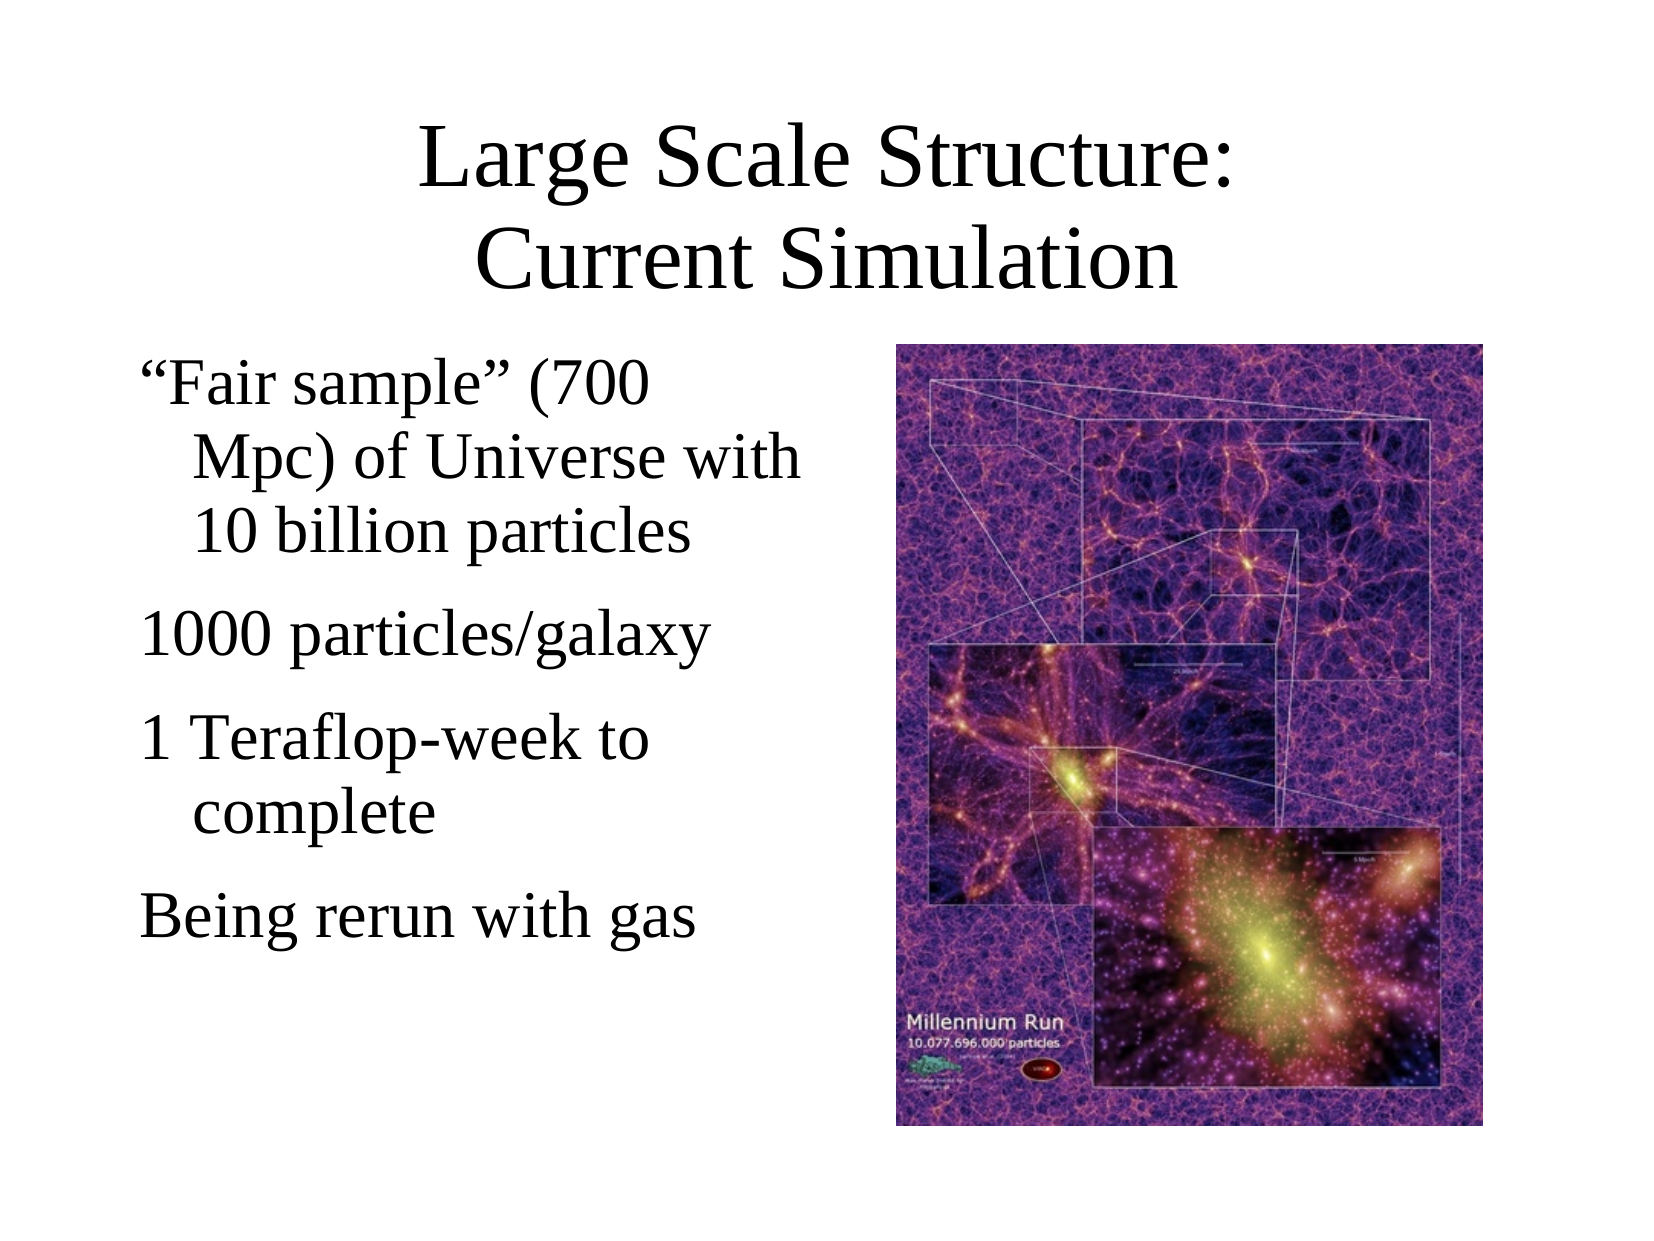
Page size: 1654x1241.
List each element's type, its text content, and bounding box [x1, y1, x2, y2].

picture [896, 344, 1483, 1126]
list “Fair sample” (700 Mpc) of Universe with 10 billion particles 1000 particles/galaxy 1 Teraflop-week to complete Being rerun with gas [121, 344, 811, 1126]
title Large Scale Structure: Current Simulation [121, 79, 1534, 334]
